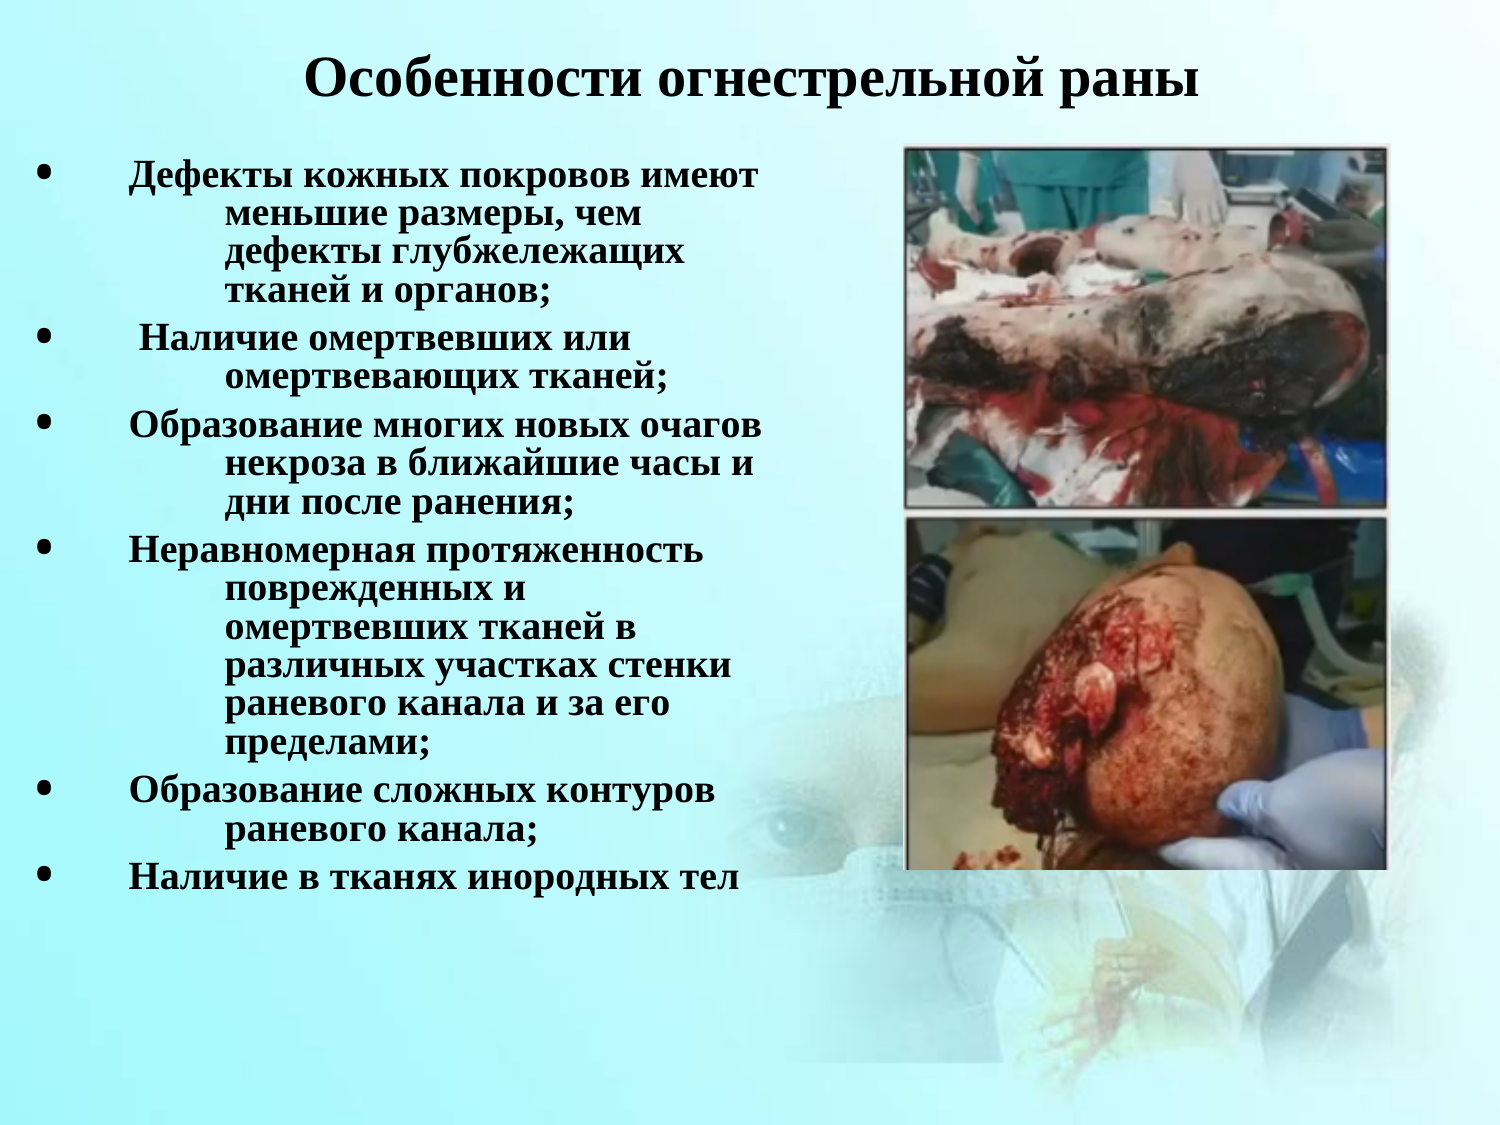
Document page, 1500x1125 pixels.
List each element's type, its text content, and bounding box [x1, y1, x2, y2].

title Особенности огнестрельной раны [76, 9, 1427, 138]
picture [903, 143, 1391, 870]
list Дефекты кожных покровов имеют меньшие размеры, чем дефекты глубжележащих тканей и органов; Наличие омертвевших или омертвевающих тканей; Образование многих новых очагов некроза в ближайшие часы и дни после ранения; Неравномерная протяженность поврежденных и омертвевших тканей в различных участках стенки раневого канала и за его пределами; Образование сложных контуров раневого канала; Наличие в тканях инородных тел [17, 148, 786, 917]
